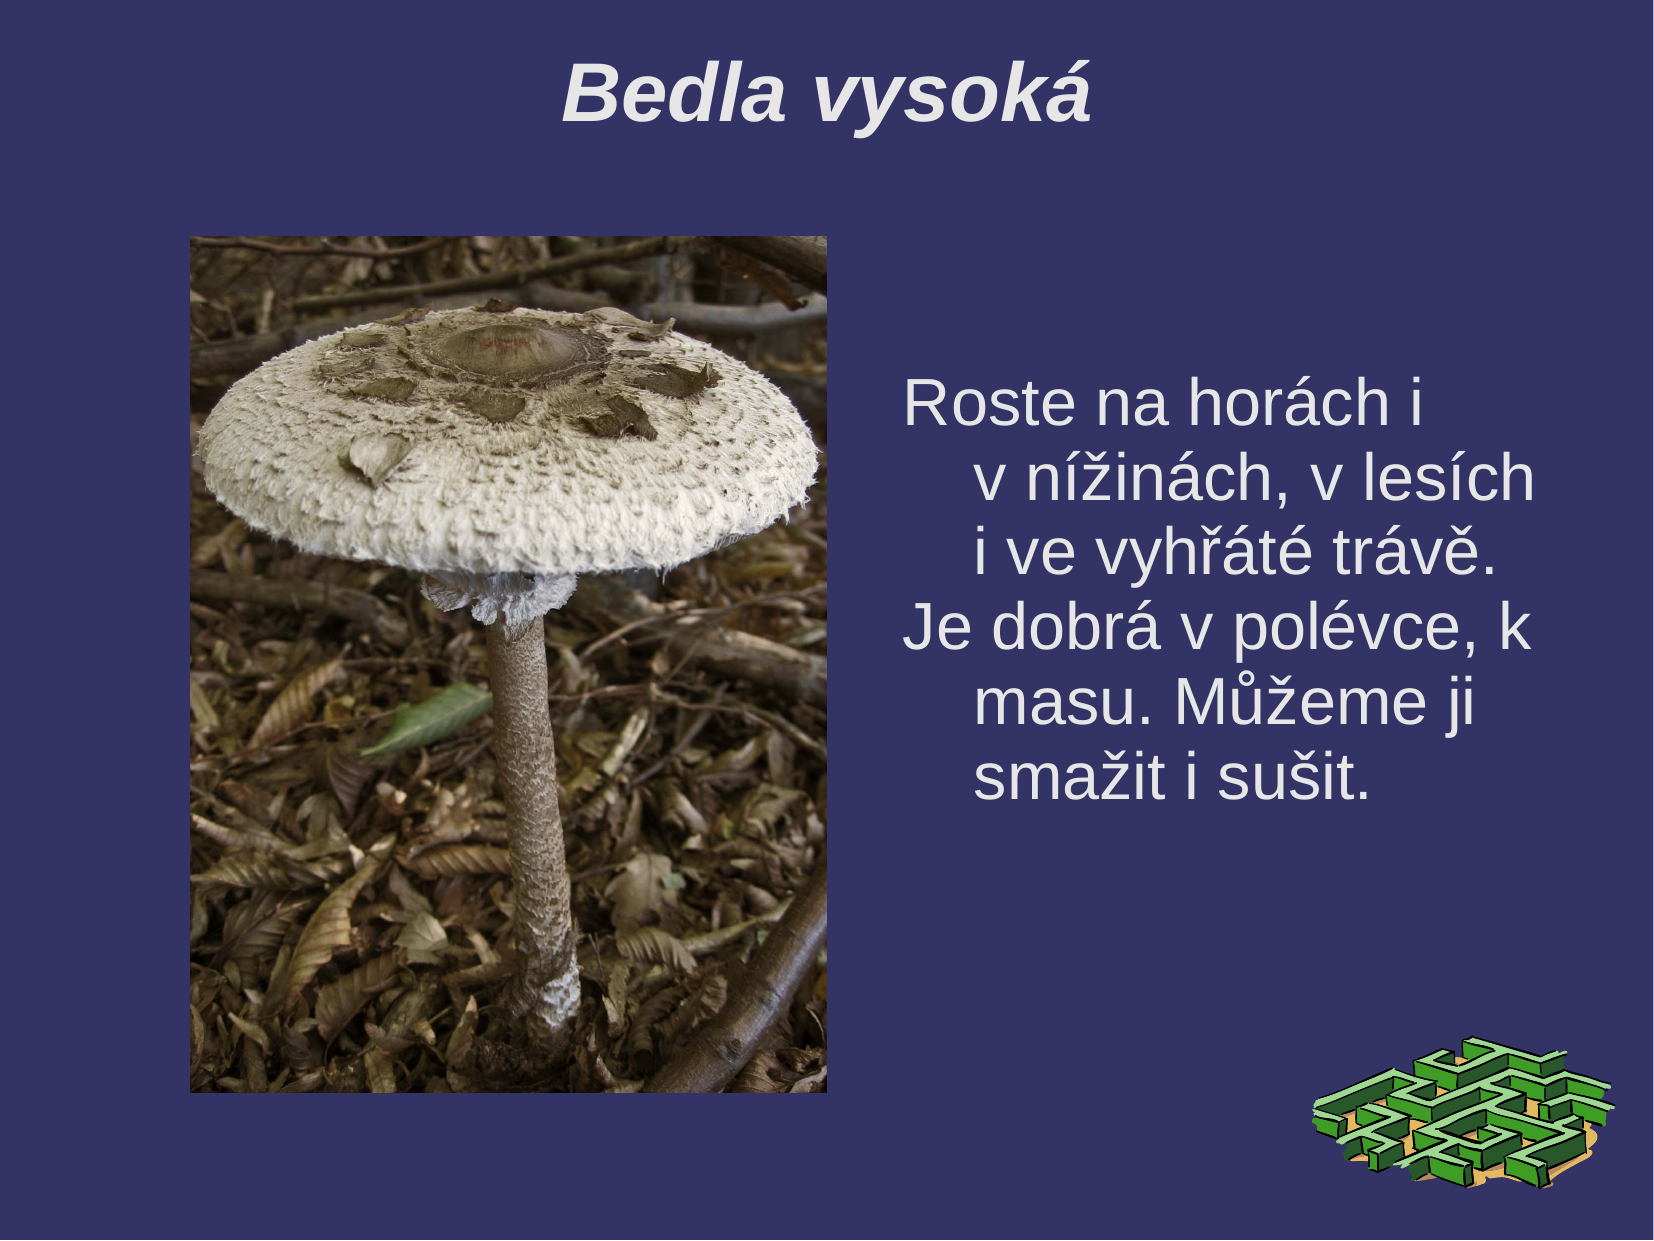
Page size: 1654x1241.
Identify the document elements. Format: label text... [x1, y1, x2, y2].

picture [190, 236, 827, 1093]
list Roste na horách i v nížinách, v lesích i ve vyhřáté trávě. Je dobrá v polévce, k masu. Můžeme ji smažit i sušit. [891, 364, 1570, 1147]
title Bedla vysoká [121, 0, 1534, 187]
